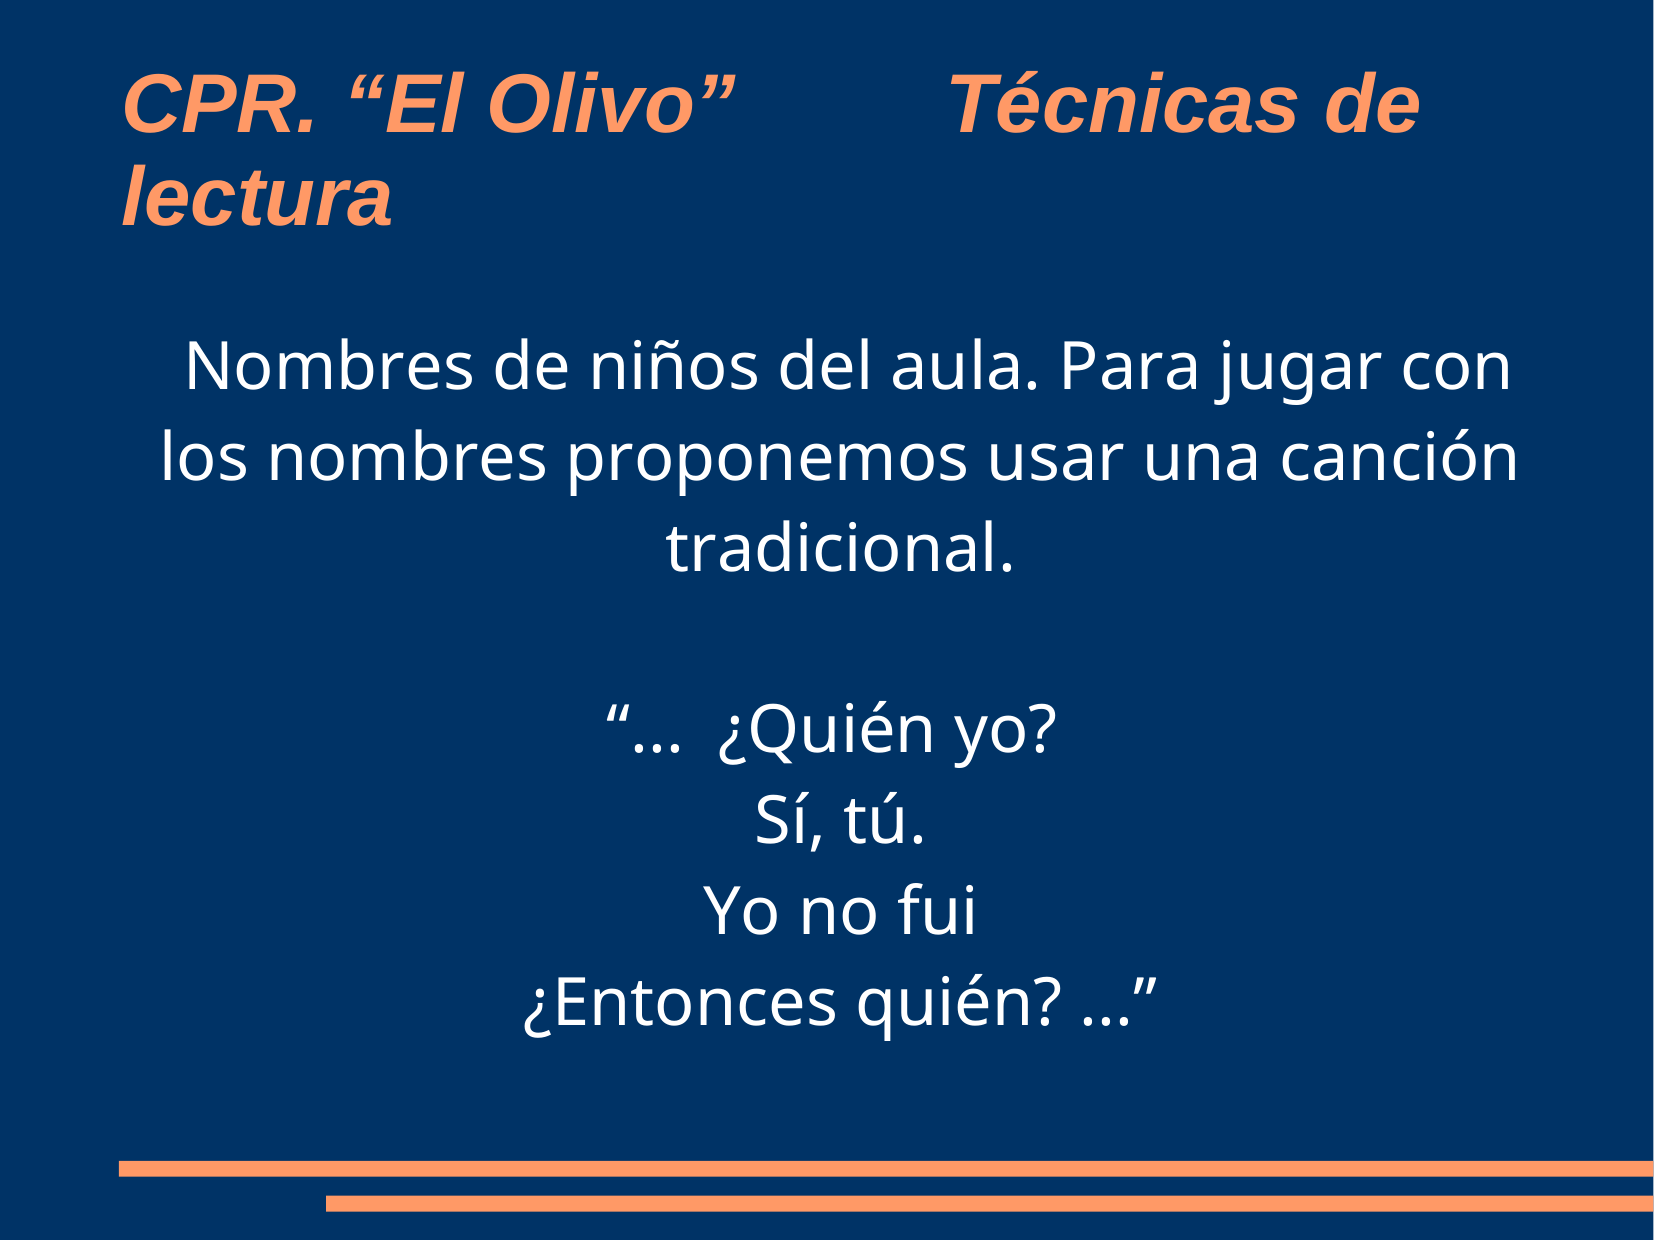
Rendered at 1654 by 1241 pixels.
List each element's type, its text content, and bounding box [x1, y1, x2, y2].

title CPR. “El Olivo” Técnicas de lectura [121, 46, 1534, 254]
subtitle Nombres de niños del aula. Para jugar con los nombres proponemos usar una canción tradicional. “... ¿Quién yo? Sí, tú. Yo no fui ¿Entonces quién? ...” [121, 322, 1561, 1132]
